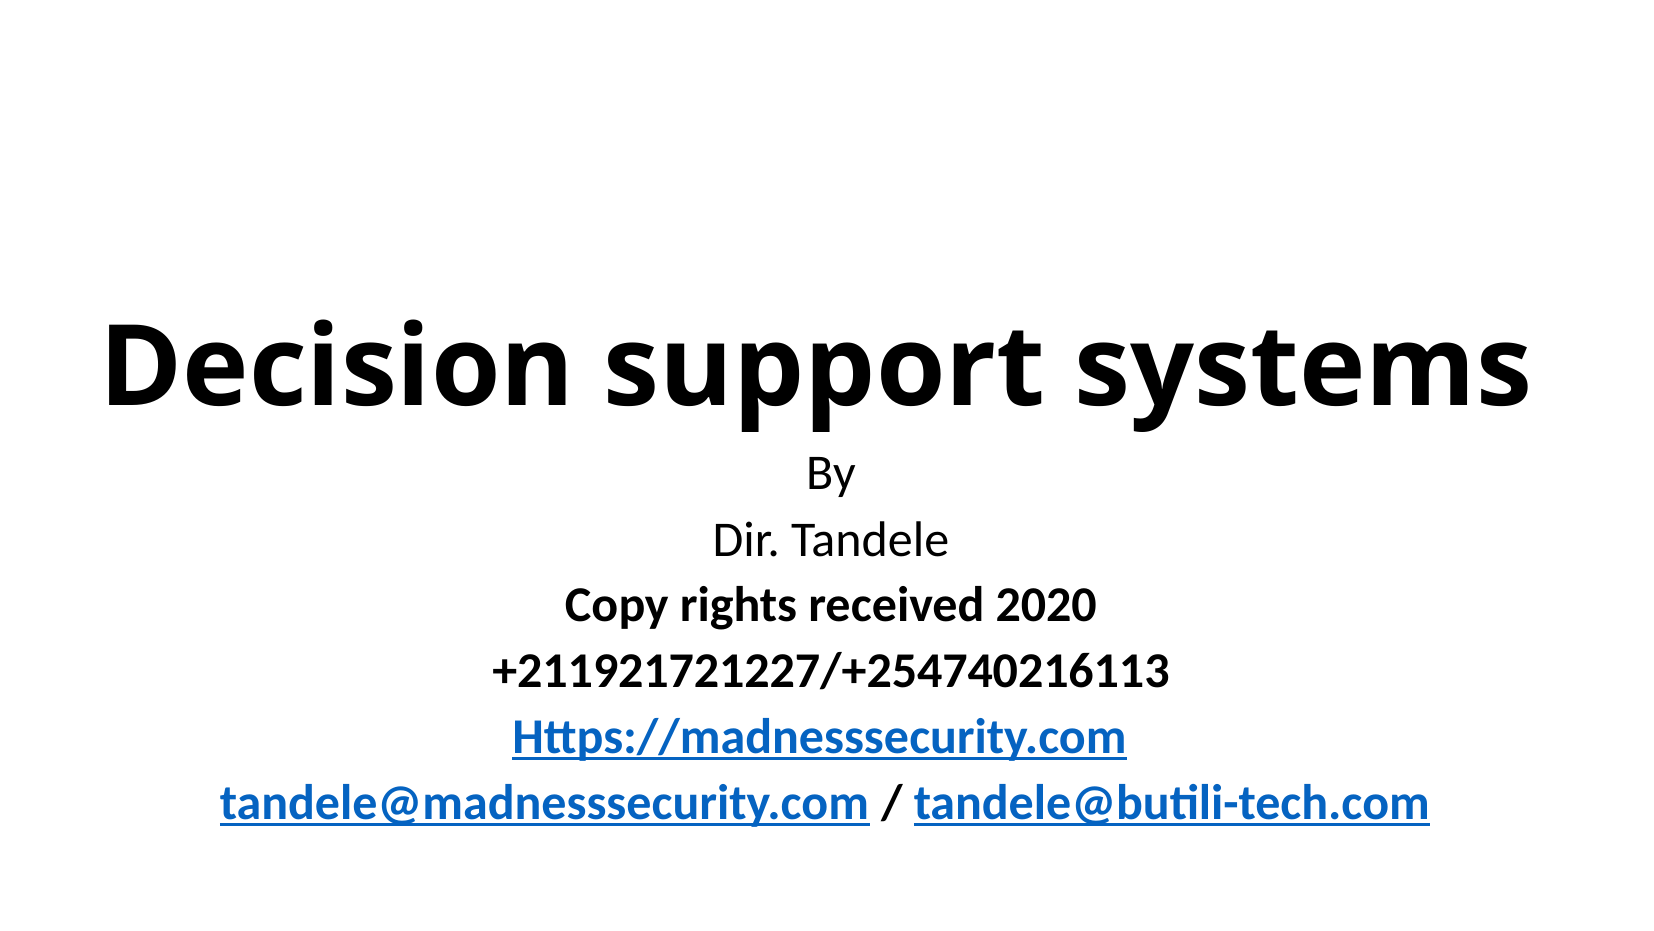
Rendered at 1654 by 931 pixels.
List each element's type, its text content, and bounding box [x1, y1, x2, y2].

subtitle Decision support systems By Dir. Tandele Copy rights received 2020 +211921721227/+254740216113 Https://madnesssecurity.com tandele@madnesssecurity.com / tandele@butili-tech.com [86, 61, 1576, 931]
